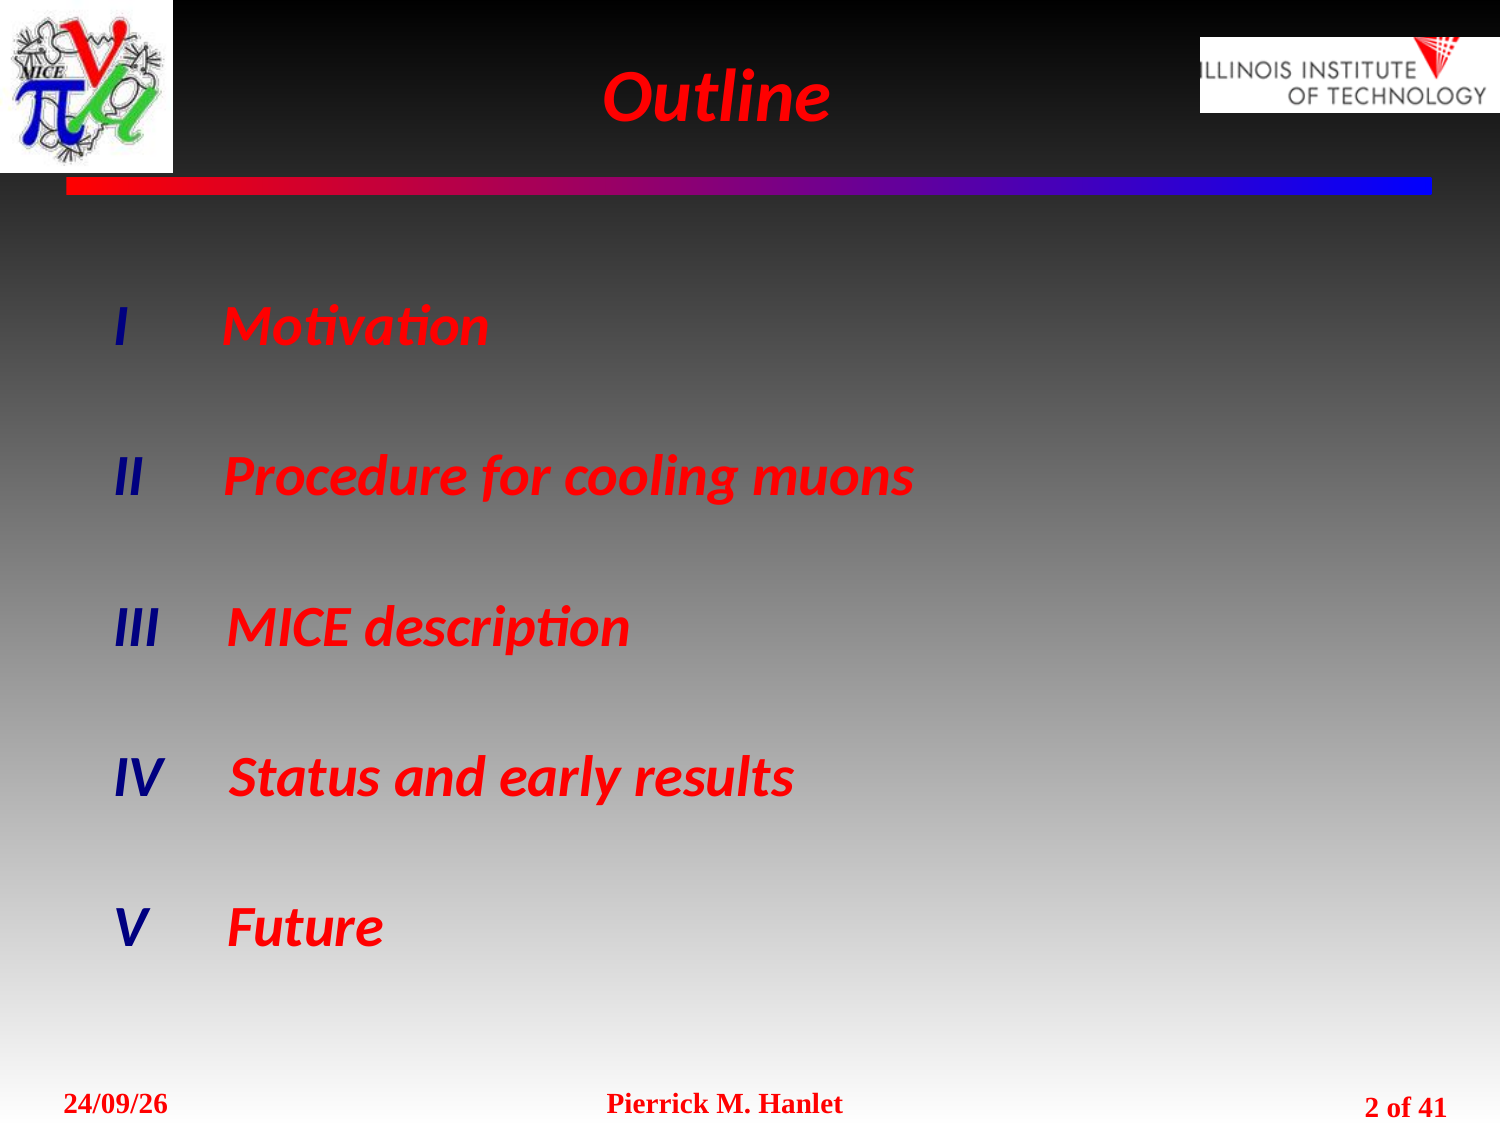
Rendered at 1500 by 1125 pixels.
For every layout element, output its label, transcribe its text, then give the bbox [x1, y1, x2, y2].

list Motivation Procedure for cooling muons MICE description Status and early results Future [68, 209, 1442, 1044]
picture [0, 0, 173, 173]
picture [1200, 37, 1500, 113]
title Outline [234, 8, 1200, 181]
